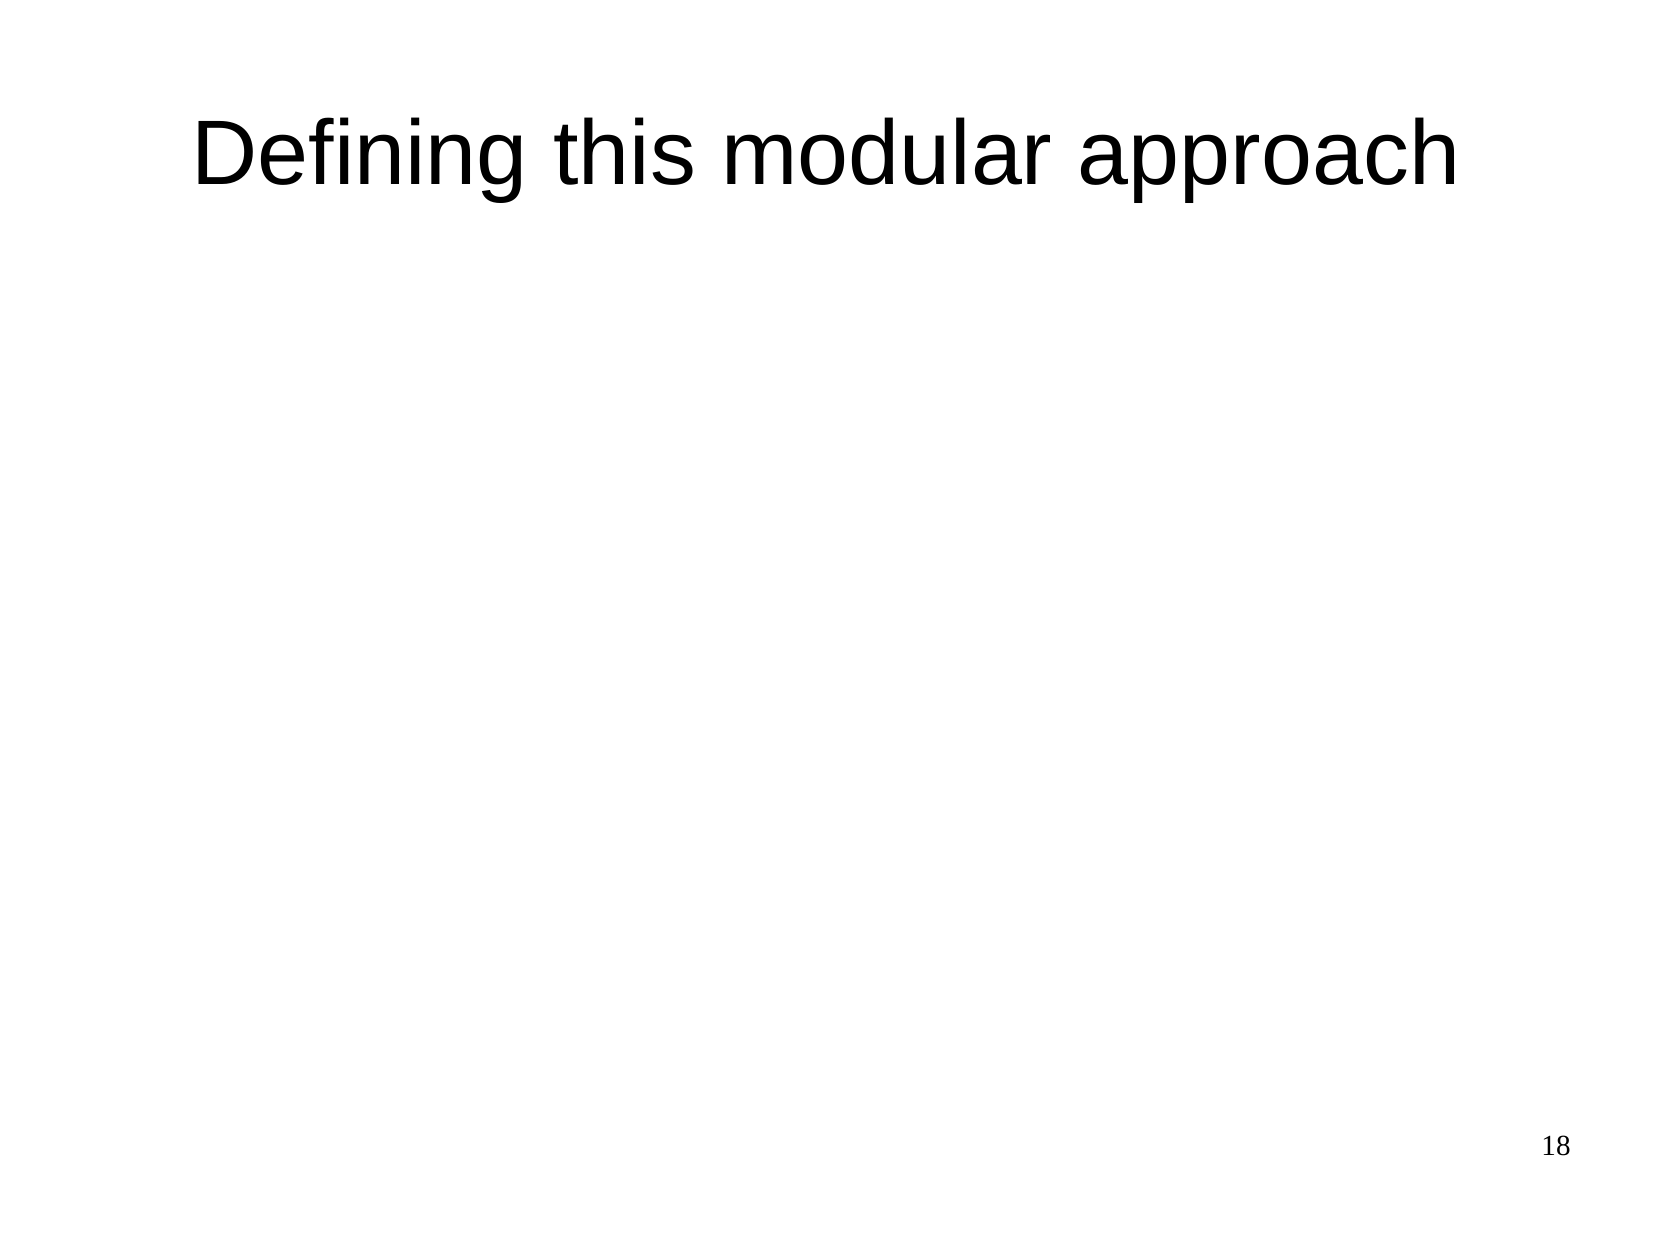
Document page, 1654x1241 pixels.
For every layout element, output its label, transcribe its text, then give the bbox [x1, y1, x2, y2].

title Defining this modular approach [82, 49, 1571, 257]
